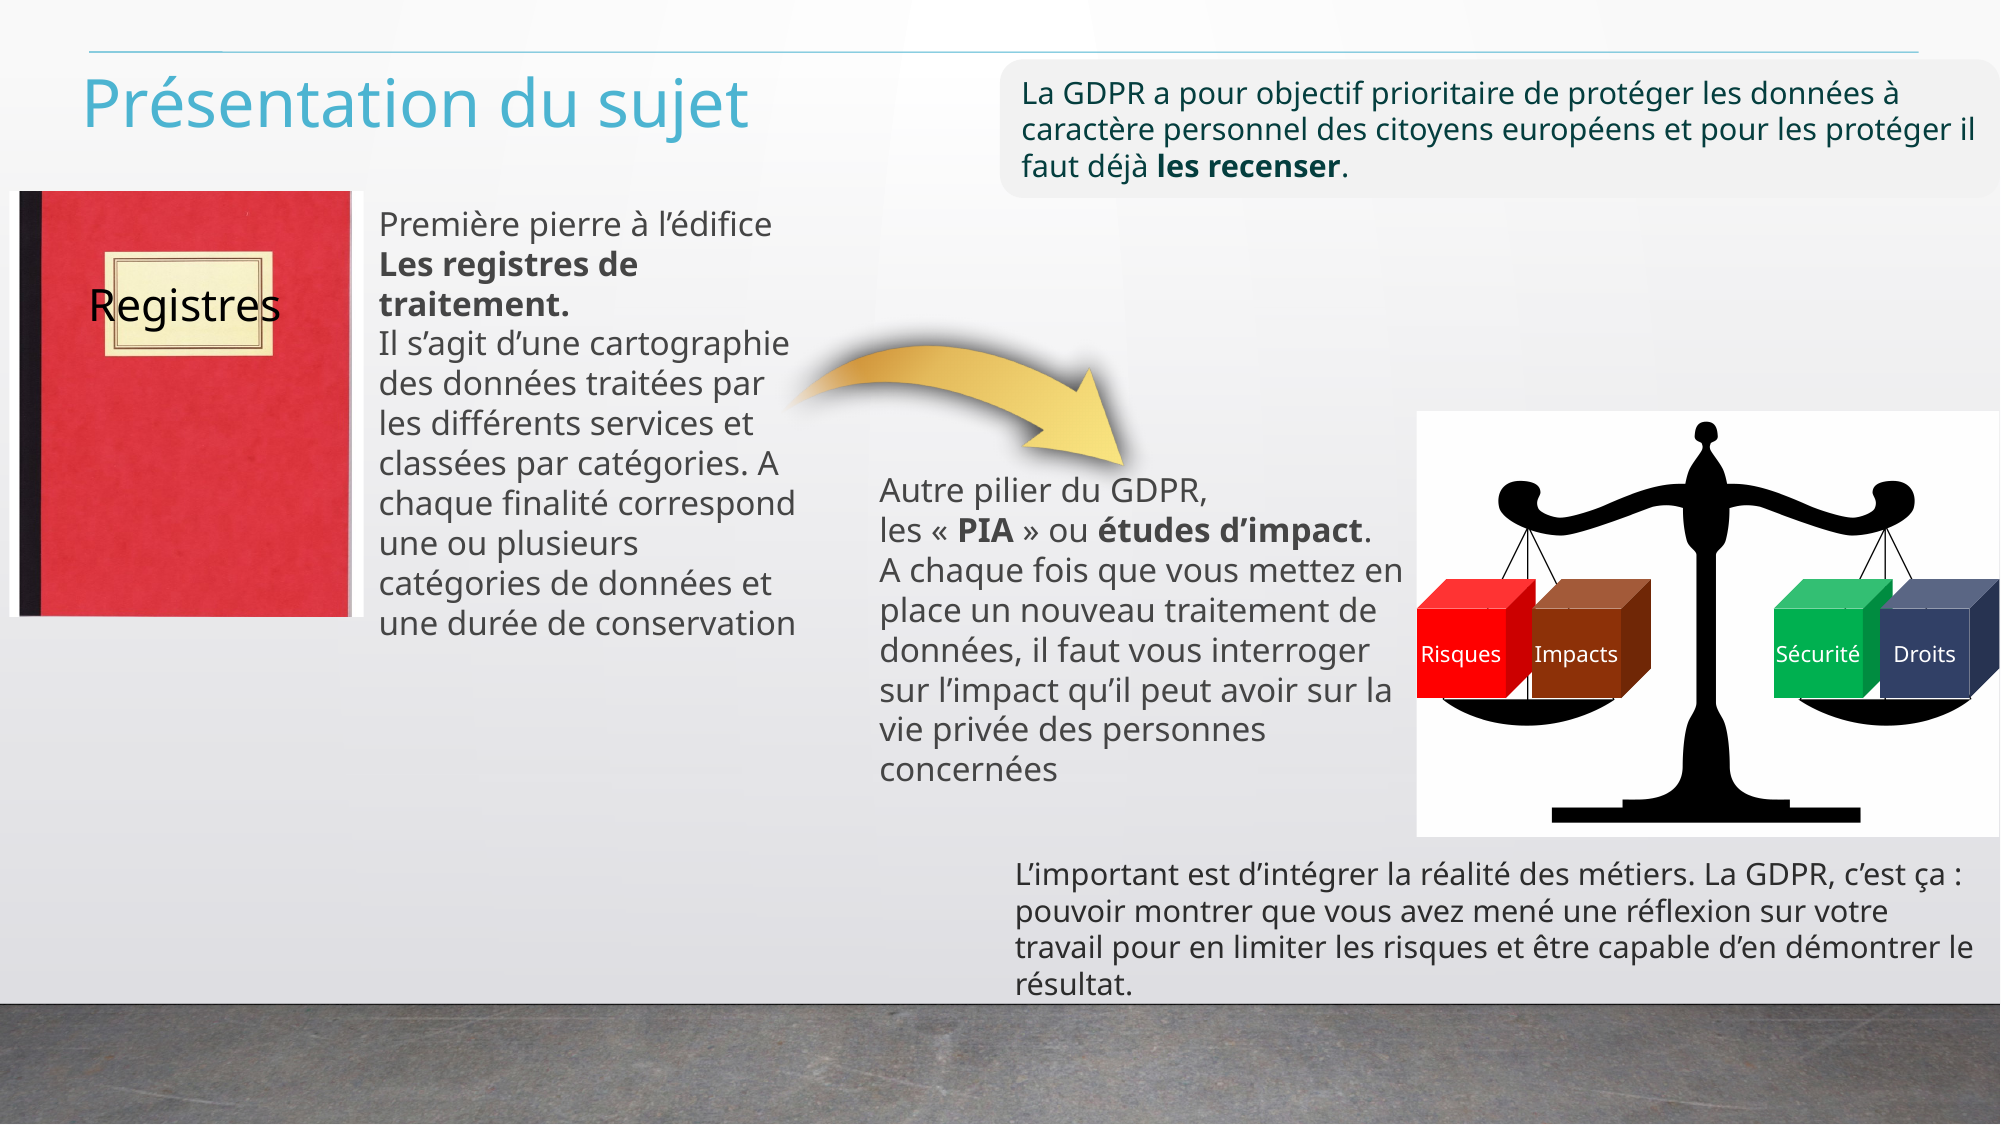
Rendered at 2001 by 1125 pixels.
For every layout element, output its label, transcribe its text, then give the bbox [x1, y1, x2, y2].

title Présentation du sujet [66, 52, 1920, 153]
text_box Droits [1880, 609, 1969, 698]
text_box Registres [73, 269, 297, 338]
picture [9, 191, 364, 617]
picture [758, 198, 1195, 626]
text_box Sécurité [1774, 609, 1862, 698]
text_box Impacts [1532, 609, 1621, 698]
text_box L’important est d’intégrer la réalité des métiers. La GDPR, c’est ça : pouvoir montrer que vous avez mené une réflexion sur votre travail pour en limiter les risques et être capable d’en démontrer le résultat. [999, 857, 2000, 1000]
picture [1416, 411, 2000, 837]
picture [0, 1004, 2000, 1124]
text_box Risques [1424, 609, 1505, 698]
text_box Autre pilier du GDPR, les « PIA » ou études d’impact. A chaque fois que vous mettez en place un nouveau traitement de données, il faut vous interroger sur l’impact qu’il peut avoir sur la vie privée des personnes concernées [864, 461, 1424, 796]
text_box La GDPR a pour objectif prioritaire de protéger les données à caractère personnel des citoyens européens et pour les protéger il faut déjà les recenser. [999, 59, 2000, 198]
text_box Première pierre à l’édifice Les registres de traitement. Il s’agit d’une cartographie des données traitées par les différents services et classées par catégories. A chaque finalité correspond une ou plusieurs catégories de données et une durée de conservation [363, 195, 821, 650]
